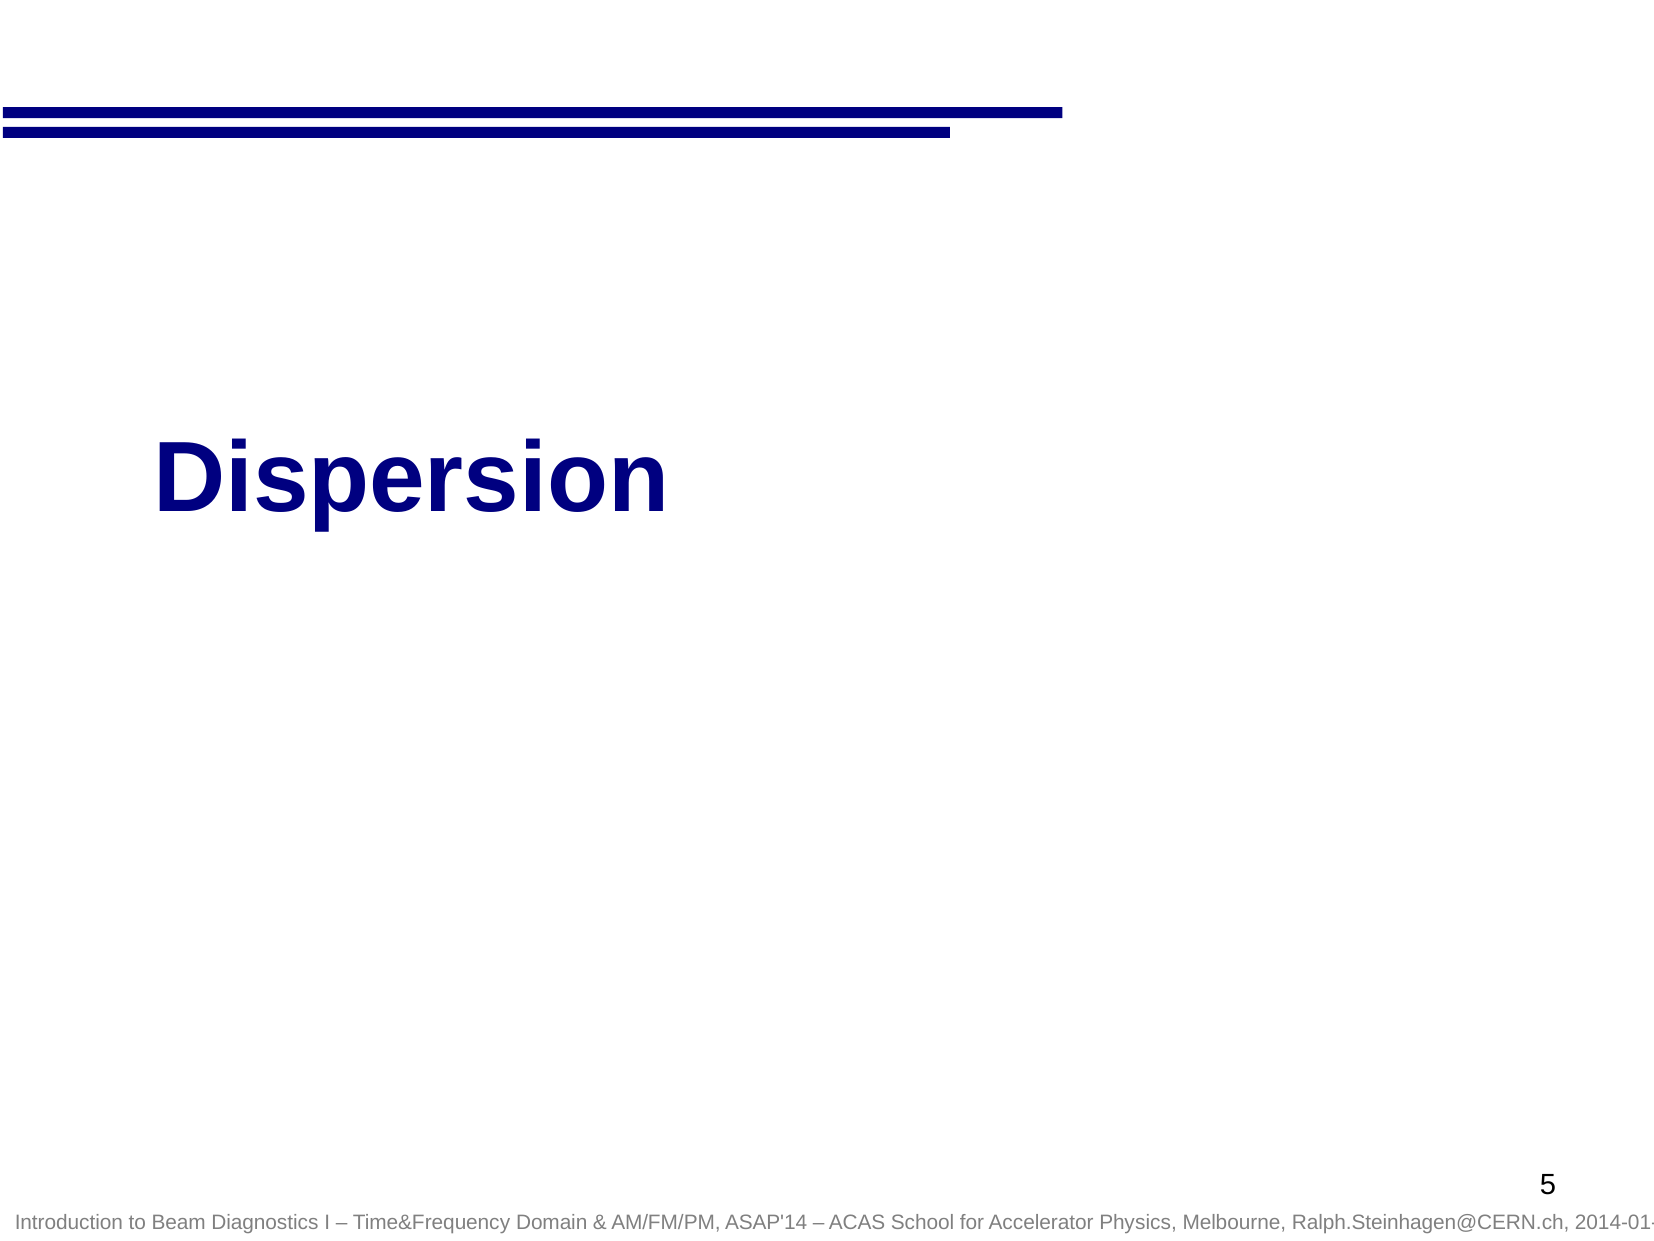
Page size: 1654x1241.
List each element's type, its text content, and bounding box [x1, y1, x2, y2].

text_box <number> [1185, 1157, 1571, 1216]
title Dispersion [103, 406, 1578, 536]
